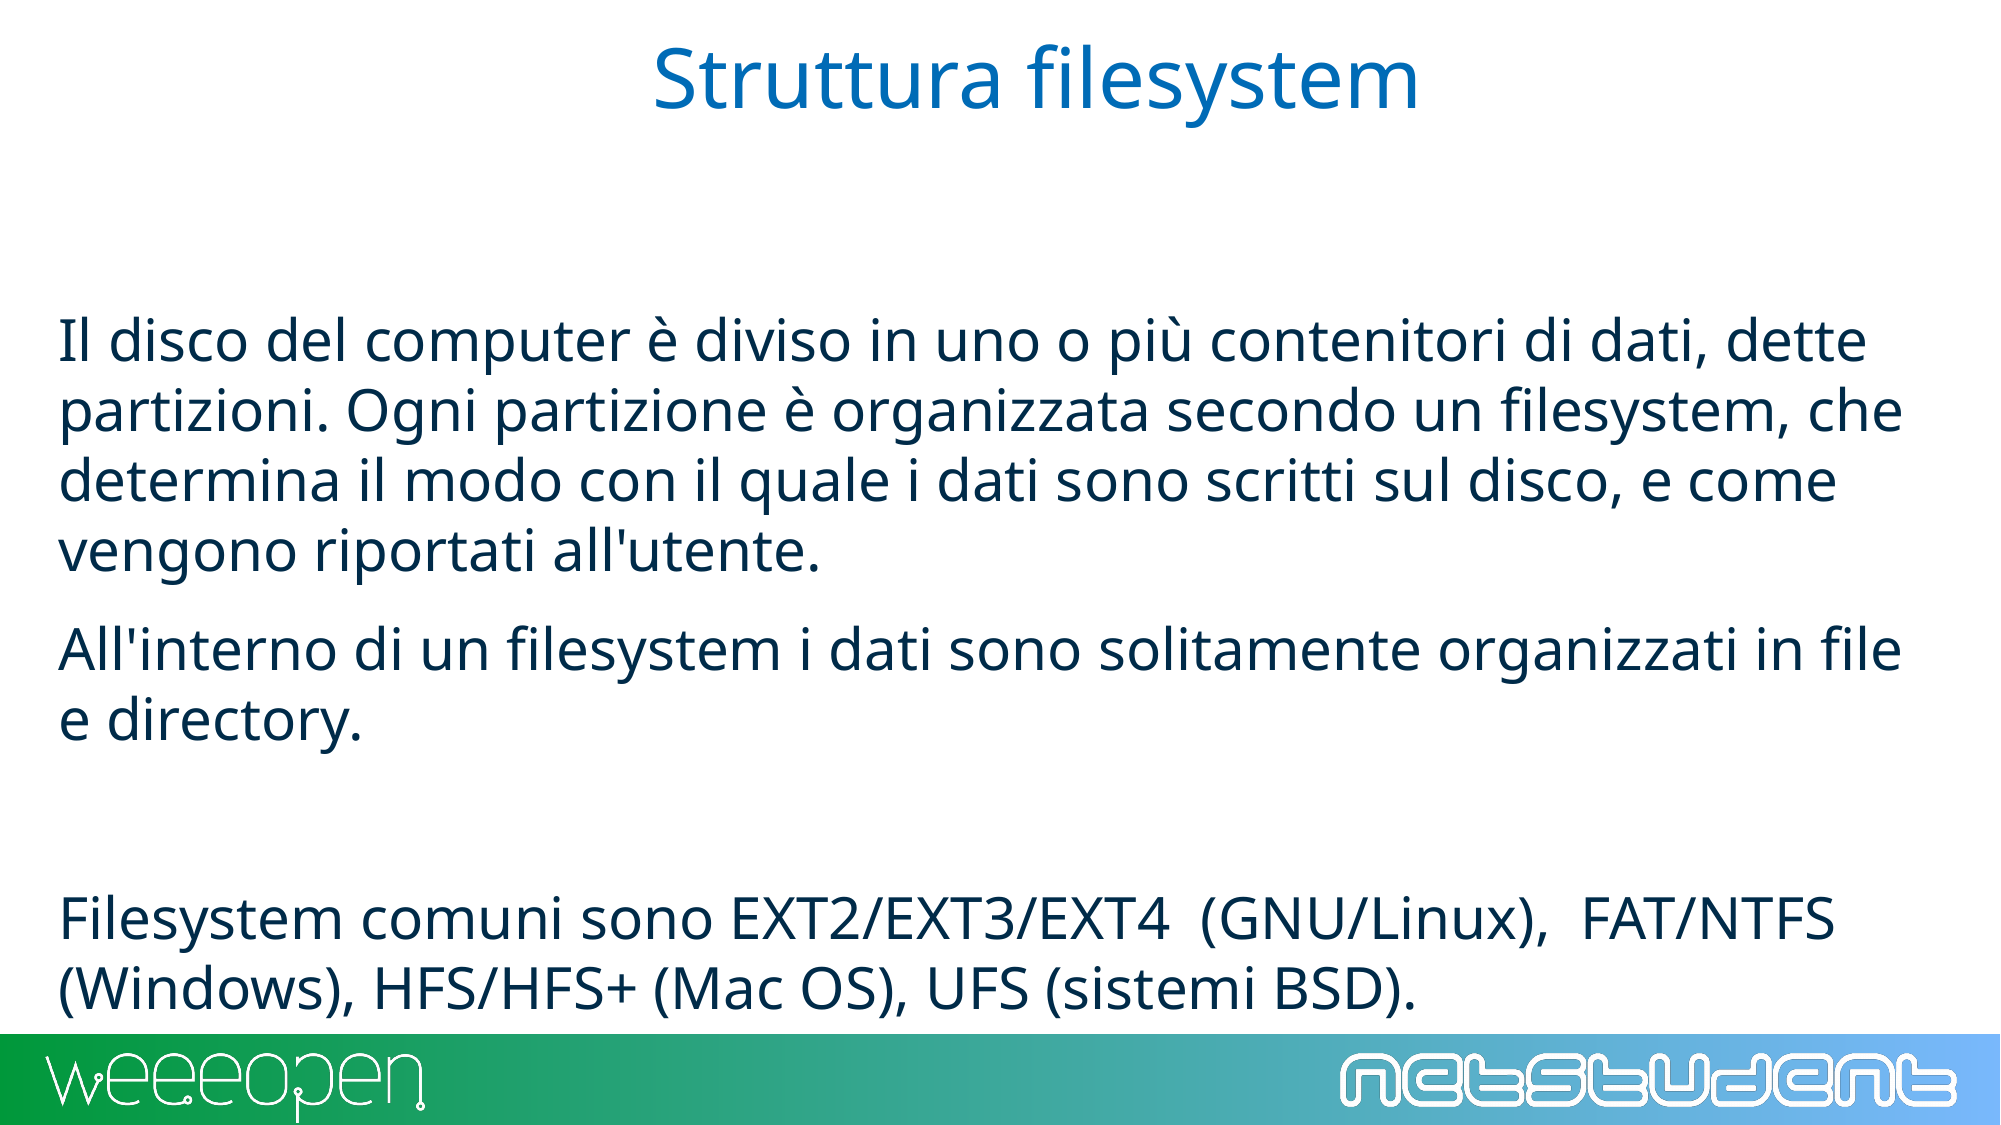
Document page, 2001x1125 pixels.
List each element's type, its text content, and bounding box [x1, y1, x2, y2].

list Il disco del computer è diviso in uno o più contenitori di dati, dette partizioni. Ogni partizione è organizzata secondo un filesystem, che determina il modo con il quale i dati sono scritti sul disco, e come vengono riportati all'utente. All'interno di un filesystem i dati sono solitamente organizzati in file e directory. Filesystem comuni sono EXT2/EXT3/EXT4 (GNU/Linux), FAT/NTFS (Windows), HFS/HFS+ (Mac OS), UFS (sistemi BSD). [43, 295, 1959, 1010]
title Struttura filesystem [43, 29, 1959, 247]
picture [45, 1053, 425, 1123]
picture [1340, 1053, 1957, 1107]
